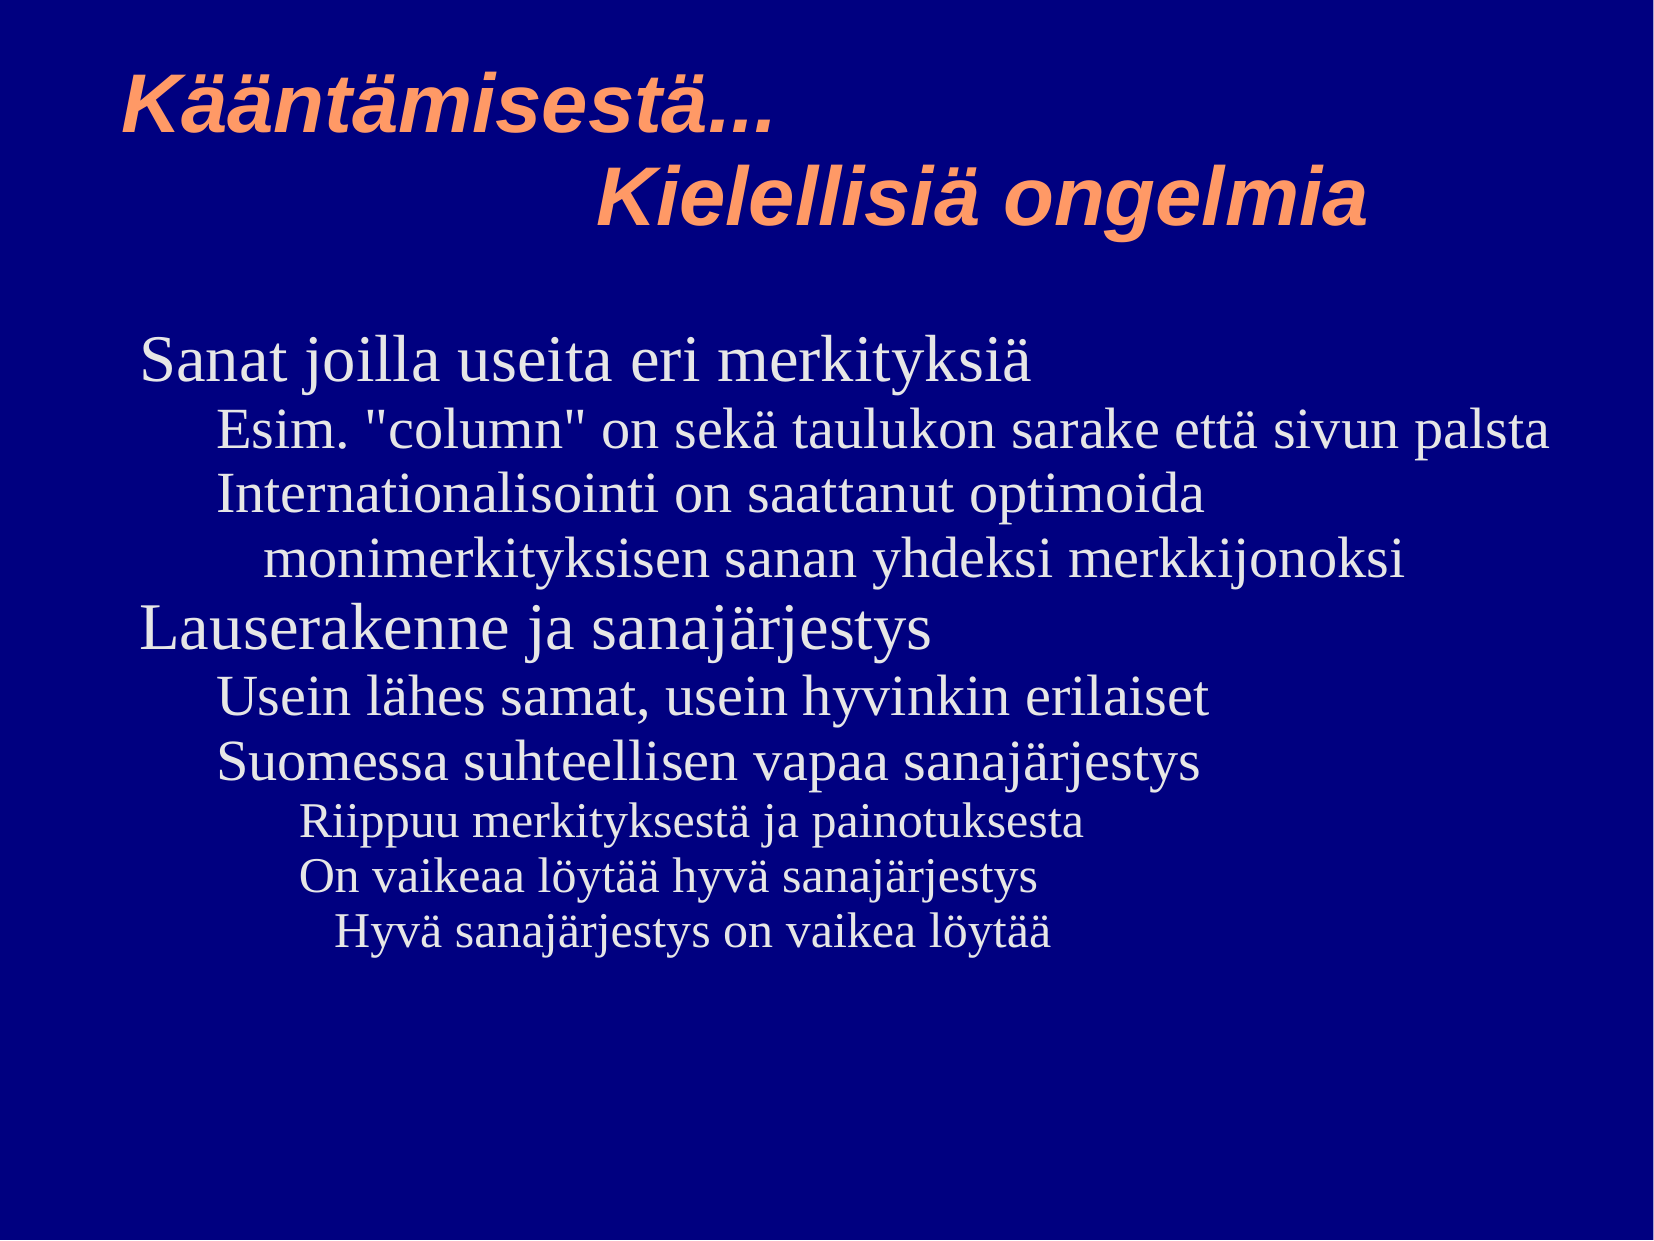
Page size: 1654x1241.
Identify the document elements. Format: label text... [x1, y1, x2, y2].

text_box [121, 698, 1536, 1113]
title Kääntämisestä... Kielellisiä ongelmia [121, 41, 1534, 258]
list Sanat joilla useita eri merkityksiä Esim. "column" on sekä taulukon sarake että sivun palsta Internationalisointi on saattanut optimoida monimerkityksisen sanan yhdeksi merkkijonoksi Lauserakenne ja sanajärjestys Usein lähes samat, usein hyvinkin erilaiset Suomessa suhteellisen vapaa sanajärjestys Riippuu merkityksestä ja painotuksesta On vaikeaa löytää hyvä sanajärjestys Hyvä sanajärjestys on vaikea löytää [121, 322, 1561, 1132]
text_box [121, 322, 1536, 689]
